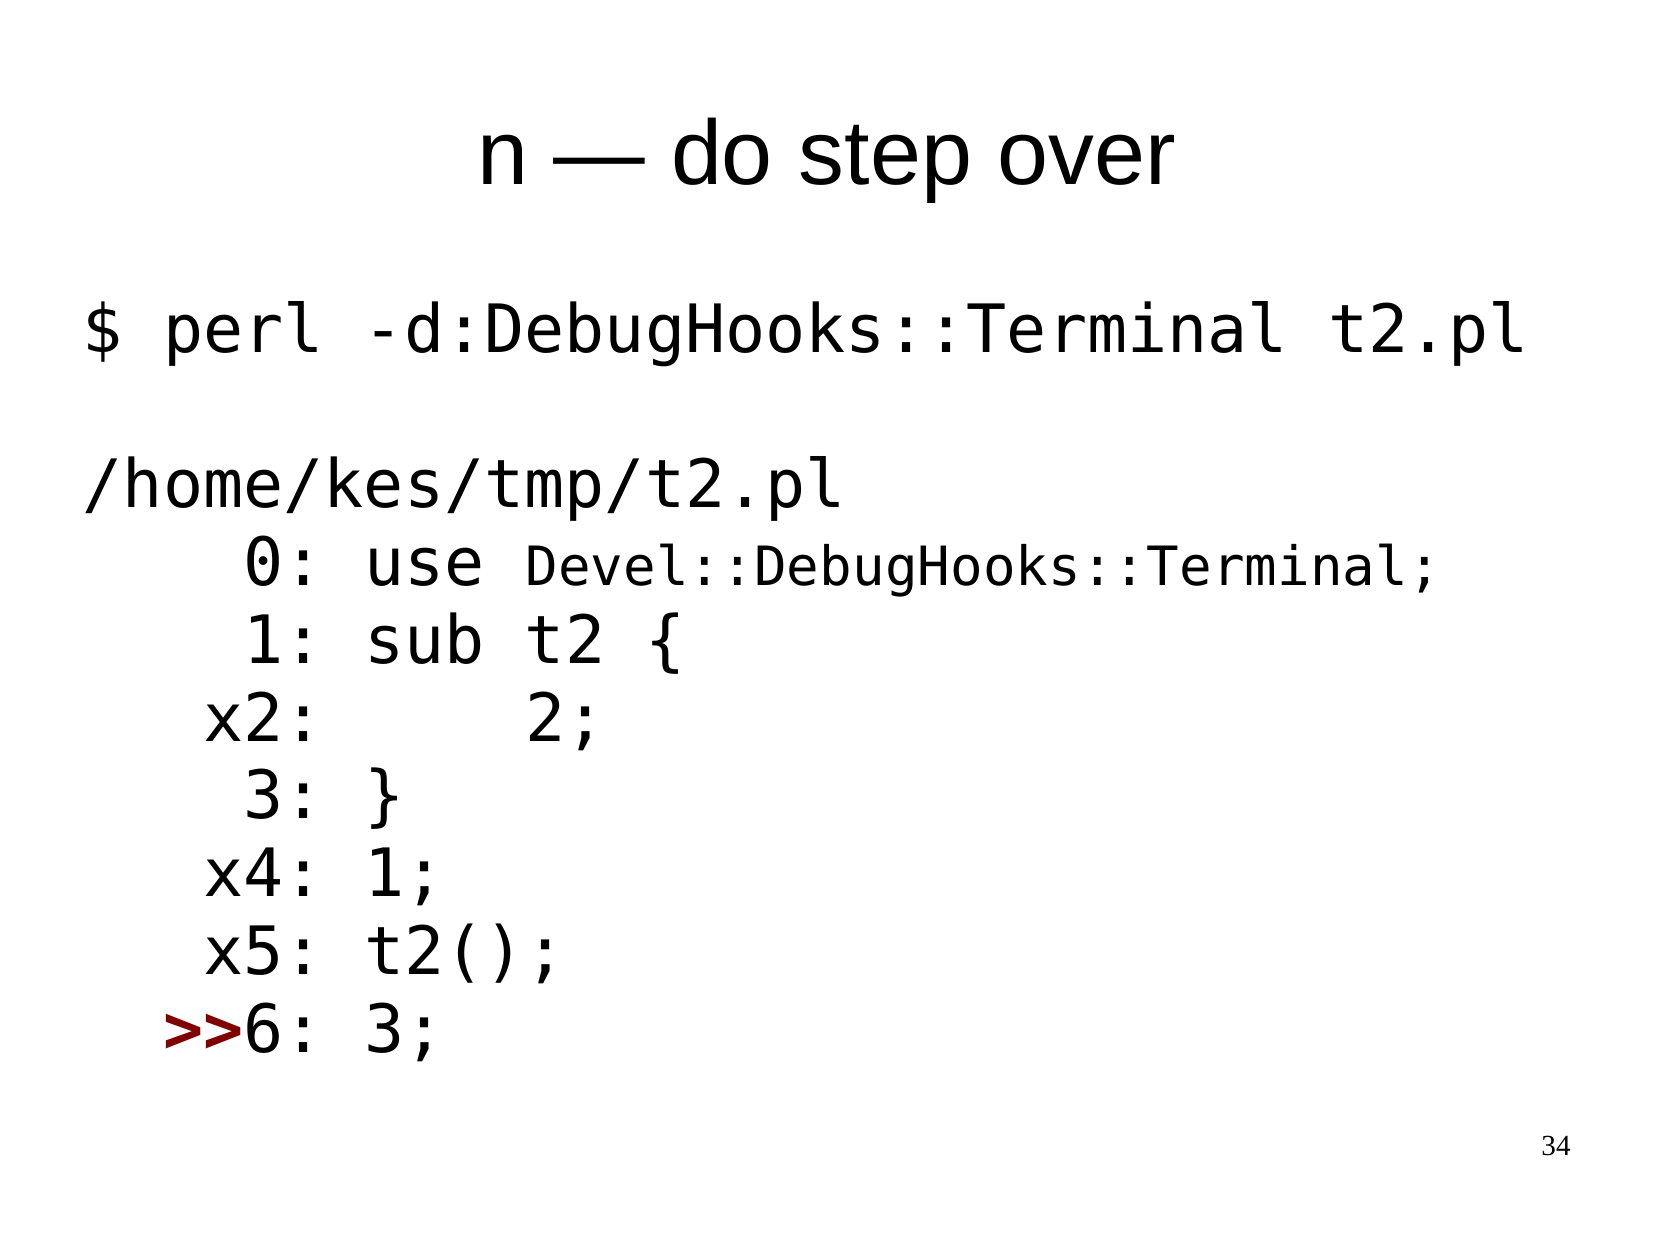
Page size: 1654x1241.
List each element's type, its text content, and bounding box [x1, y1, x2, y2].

subtitle $ perl -d:DebugHooks::Terminal t2.pl /home/kes/tmp/t2.pl 0: use Devel::DebugHooks::Terminal; 1: sub t2 { x2: 2; 3: } x4: 1; x5: t2(); >>6: 3; [82, 290, 1571, 1158]
title n — do step over [82, 49, 1571, 257]
